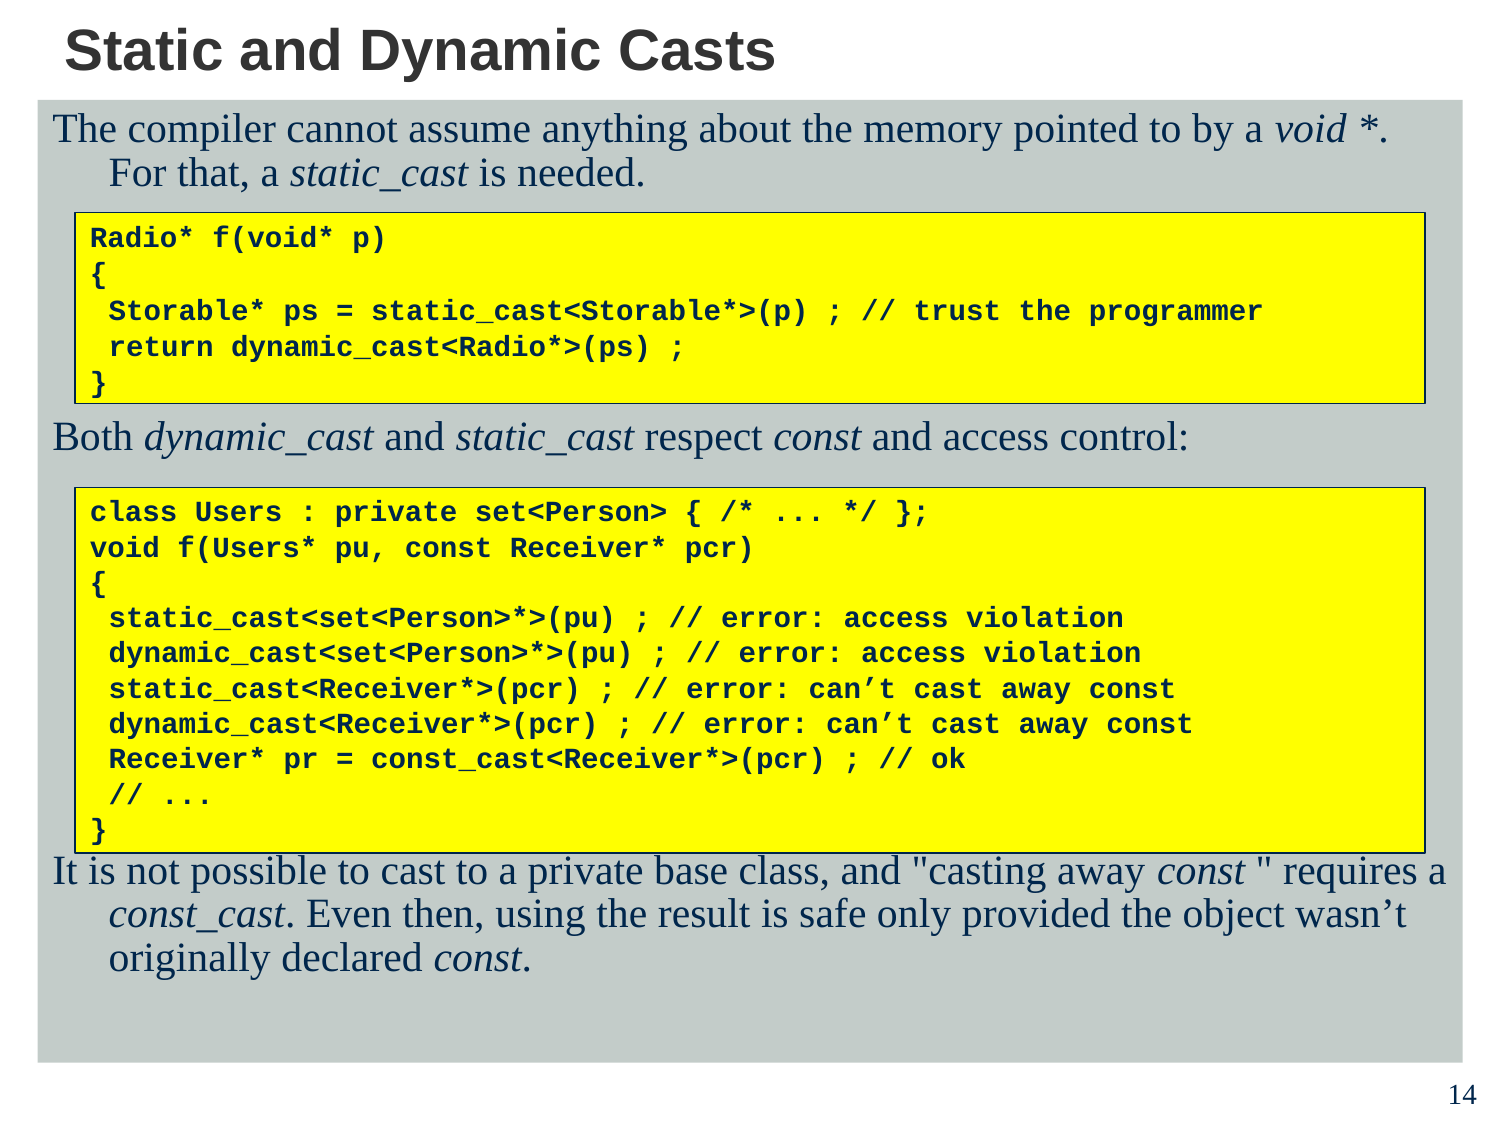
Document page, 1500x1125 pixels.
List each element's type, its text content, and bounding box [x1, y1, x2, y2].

title Static and Dynamic Casts [50, 0, 1450, 91]
text_box class Users : private set<Person> { /* ... */ }; void f(Users* pu, const Receiver* pcr) { static_cast<set<Person>*>(pu) ; // error: access violation dynamic_cast<set<Person>*>(pu) ; // error: access violation static_cast<Receiver*>(pcr) ; // error: can’t cast away const dynamic_cast<Receiver*>(pcr) ; // error: can’t cast away const Receiver* pr = const_cast<Receiver*>(pcr) ; // ok // ... } [75, 487, 1426, 859]
list The compiler cannot assume anything about the memory pointed to by a void *. For that, a static_cast is needed. Both dynamic_cast and static_cast respect const and access control: It is not possible to cast to a private base class, and "casting away const " requires a const_cast. Even then, using the result is safe only provided the object wasn’t originally declared const. [37, 99, 1463, 1063]
text_box Radio* f(void* p) { Storable* ps = static_cast<Storable*>(p) ; // trust the programmer return dynamic_cast<Radio*>(ps) ; } [75, 212, 1426, 409]
